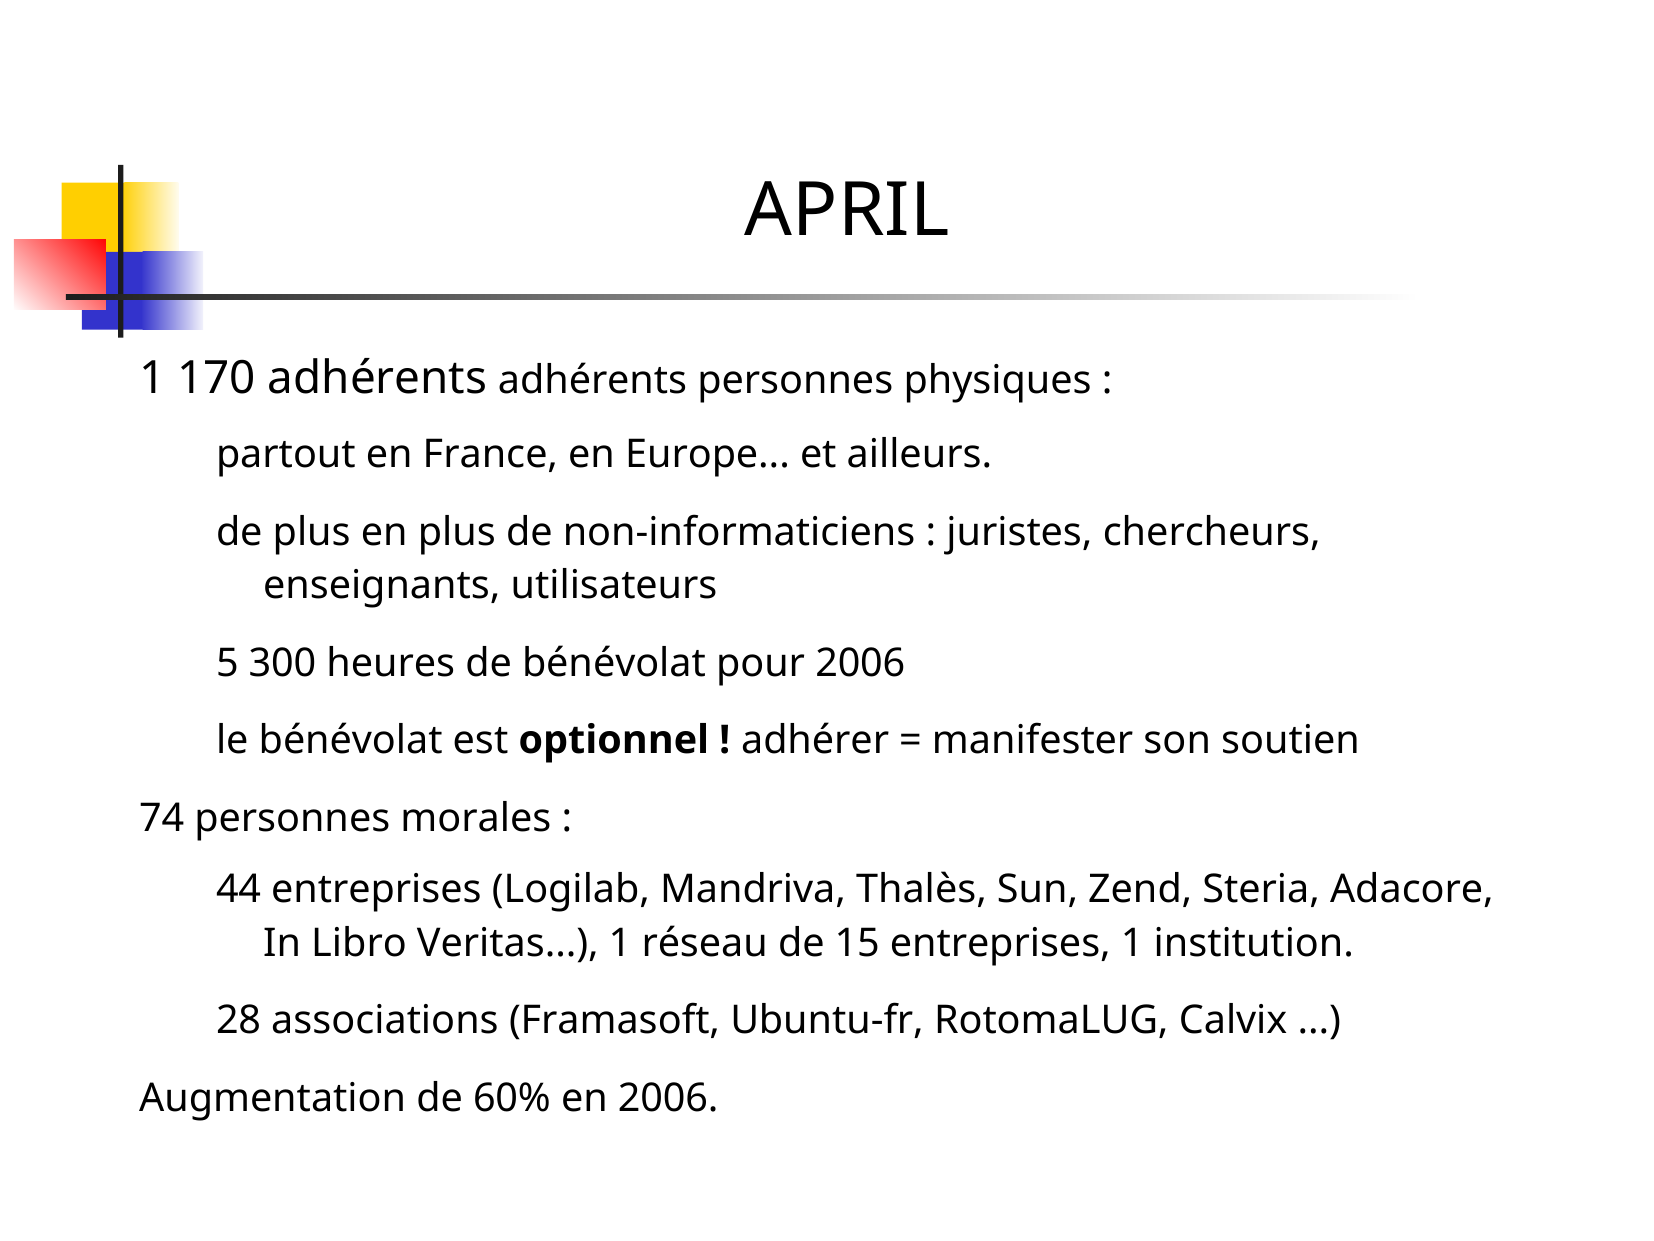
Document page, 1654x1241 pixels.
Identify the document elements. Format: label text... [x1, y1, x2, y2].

list 1 170 adhérents adhérents personnes physiques : partout en France, en Europe... et ailleurs. de plus en plus de non-informaticiens : juristes, chercheurs, enseignants, utilisateurs 5 300 heures de bénévolat pour 2006 le bénévolat est optionnel ! adhérer = manifester son soutien 74 personnes morales : 44 entreprises (Logilab, Mandriva, Thalès, Sun, Zend, Steria, Adacore, In Libro Veritas...), 1 réseau de 15 entreprises, 1 institution. 28 associations (Framasoft, Ubuntu-fr, RotomaLUG, Calvix ...) Augmentation de 60% en 2006. [121, 344, 1534, 1112]
title APRIL [121, 110, 1534, 303]
